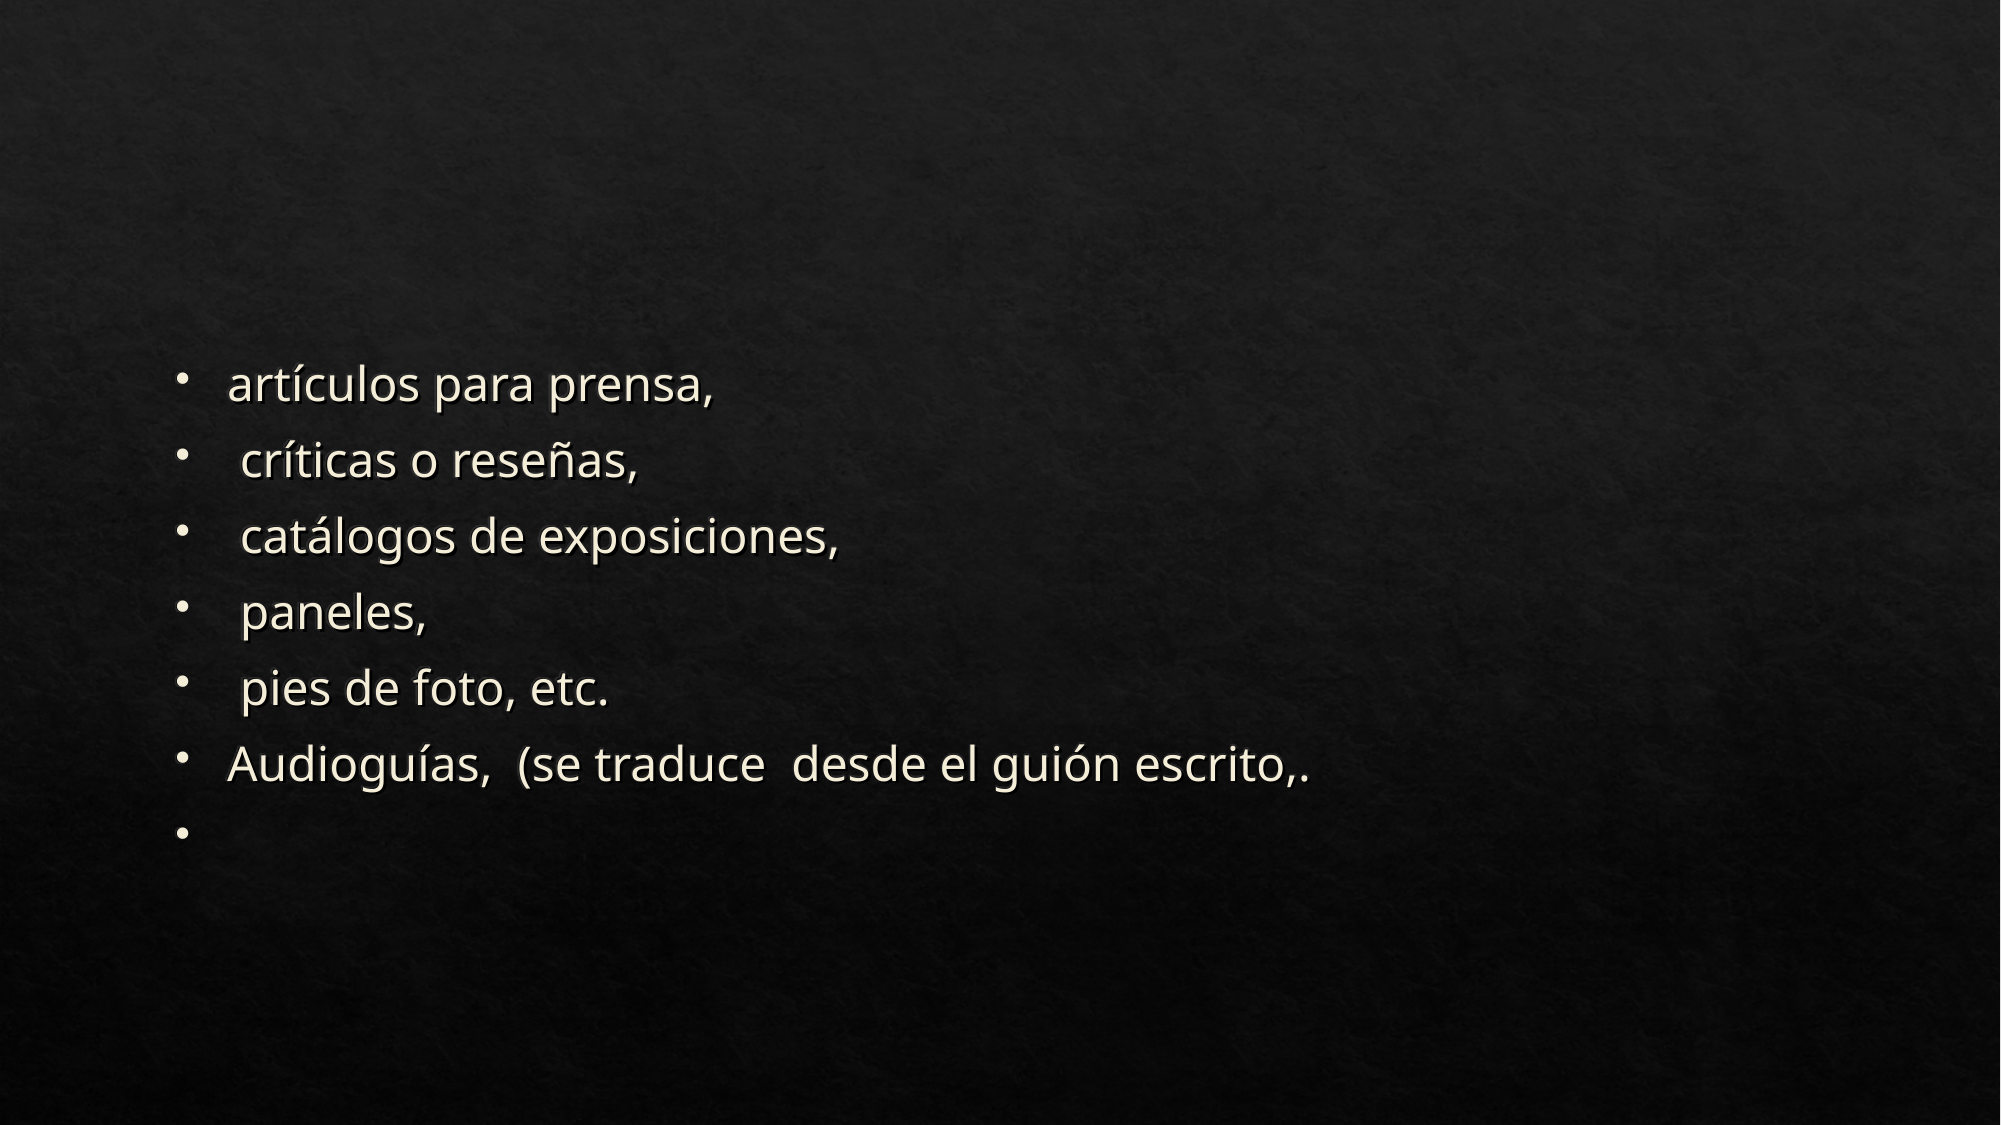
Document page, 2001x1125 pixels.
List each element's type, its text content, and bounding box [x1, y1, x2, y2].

list artículos para prensa, críticas o reseñas, catálogos de exposiciones, paneles, pies de foto, etc. Audioguías, (se traduce desde el guión escrito,. [149, 340, 1849, 951]
